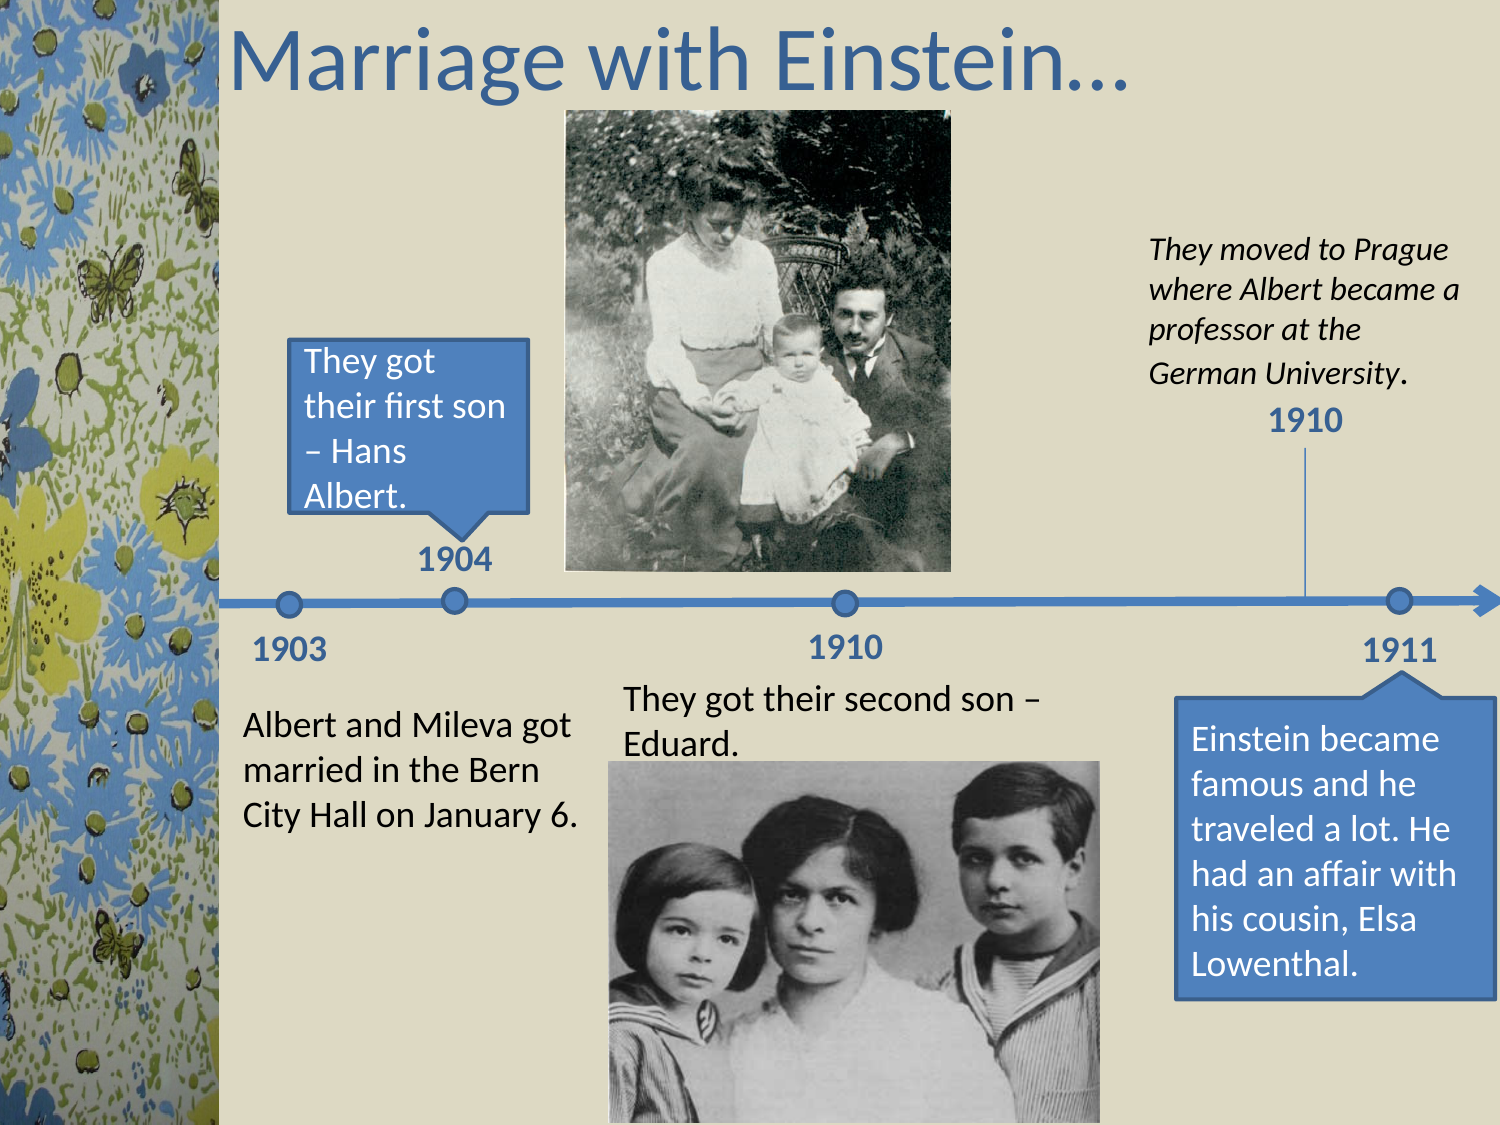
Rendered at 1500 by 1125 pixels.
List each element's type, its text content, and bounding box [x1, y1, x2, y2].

picture [0, 0, 219, 1125]
text_box [833, 591, 858, 614]
text_box 1910 [781, 614, 910, 666]
text_box Einstein became famous and he traveled a lot. He had an affair with his cousin, Elsa Lowenthal. [1176, 672, 1496, 1000]
text_box 1904 [390, 526, 519, 587]
text_box Albert and Mileva got married in the Bern City Hall on January 6. [228, 692, 608, 843]
text_box They got their first son – Hans Albert. [289, 339, 529, 541]
text_box 1910 [1241, 400, 1370, 448]
text_box [442, 589, 467, 613]
text_box 1903 [225, 616, 354, 677]
picture [564, 110, 951, 572]
text_box [277, 592, 302, 616]
picture [608, 761, 1100, 1123]
text_box They moved to Prague where Albert became a professor at the German University. [1133, 219, 1477, 400]
title Marriage with Einstein… [219, 0, 1355, 148]
text_box [1387, 589, 1412, 613]
text_box They got their second son – Eduard. [608, 666, 1117, 817]
text_box 1911 [1335, 617, 1464, 678]
